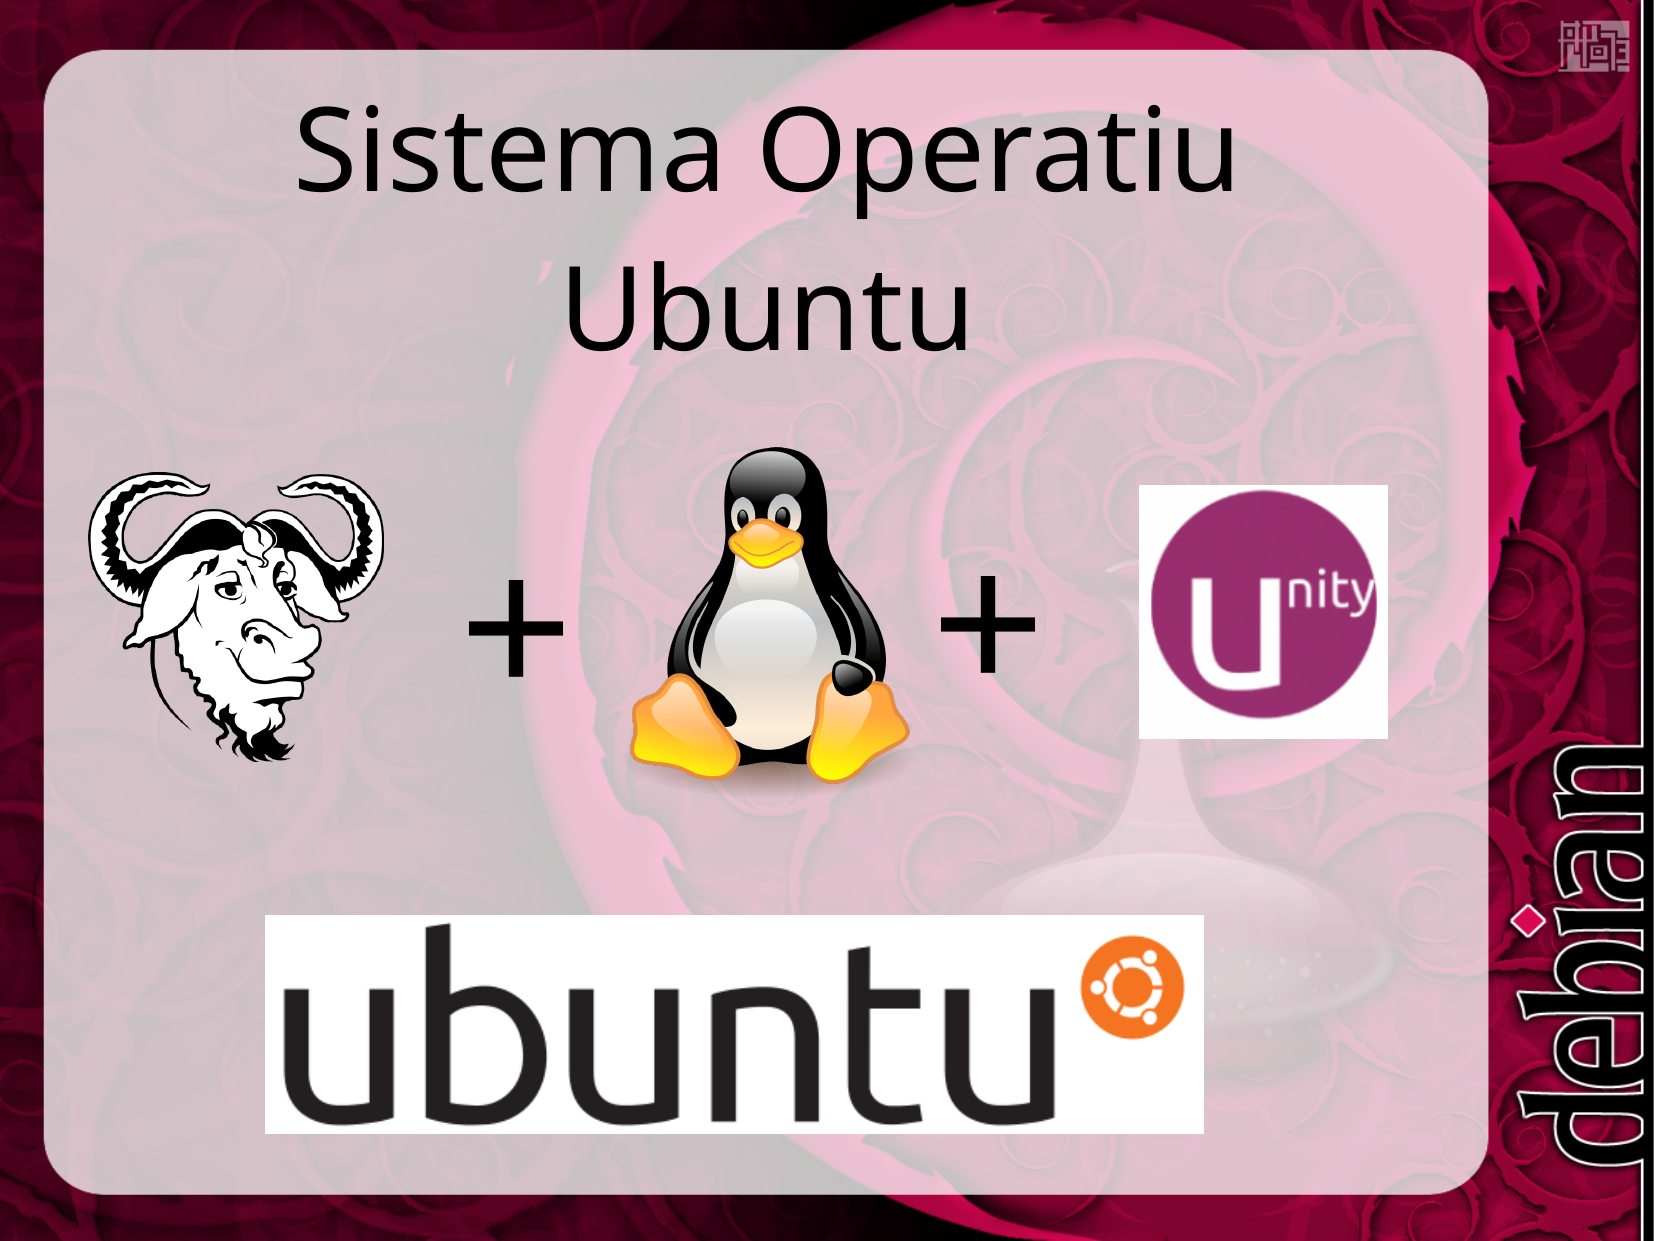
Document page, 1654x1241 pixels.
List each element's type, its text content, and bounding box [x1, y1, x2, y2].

title + [738, 501, 1241, 735]
text_box Sistema Operatiu Ubuntu [0, 59, 1388, 346]
title + [265, 505, 768, 739]
picture [0, 0, 1654, 1241]
